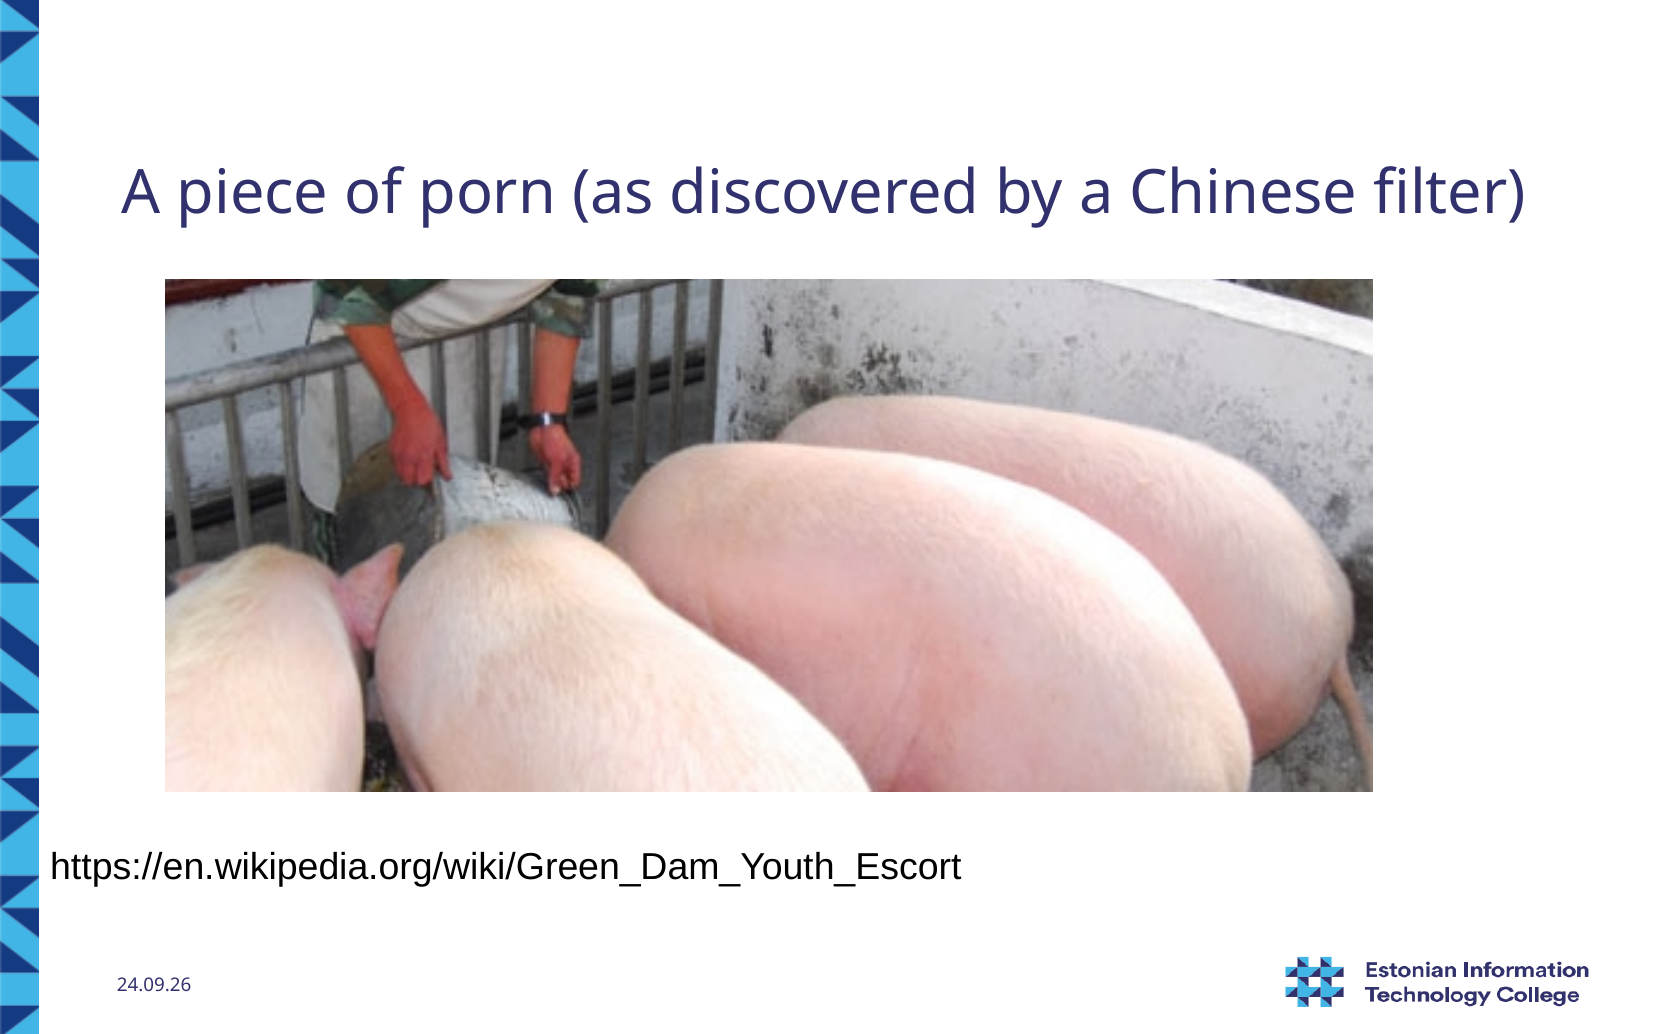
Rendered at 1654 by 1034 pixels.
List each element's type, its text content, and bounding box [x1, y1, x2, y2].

picture [165, 279, 1373, 792]
title A piece of porn (as discovered by a Chinese filter) [121, 86, 1534, 293]
text_box https://en.wikipedia.org/wiki/Green_Dam_Youth_Escort [35, 838, 1654, 938]
